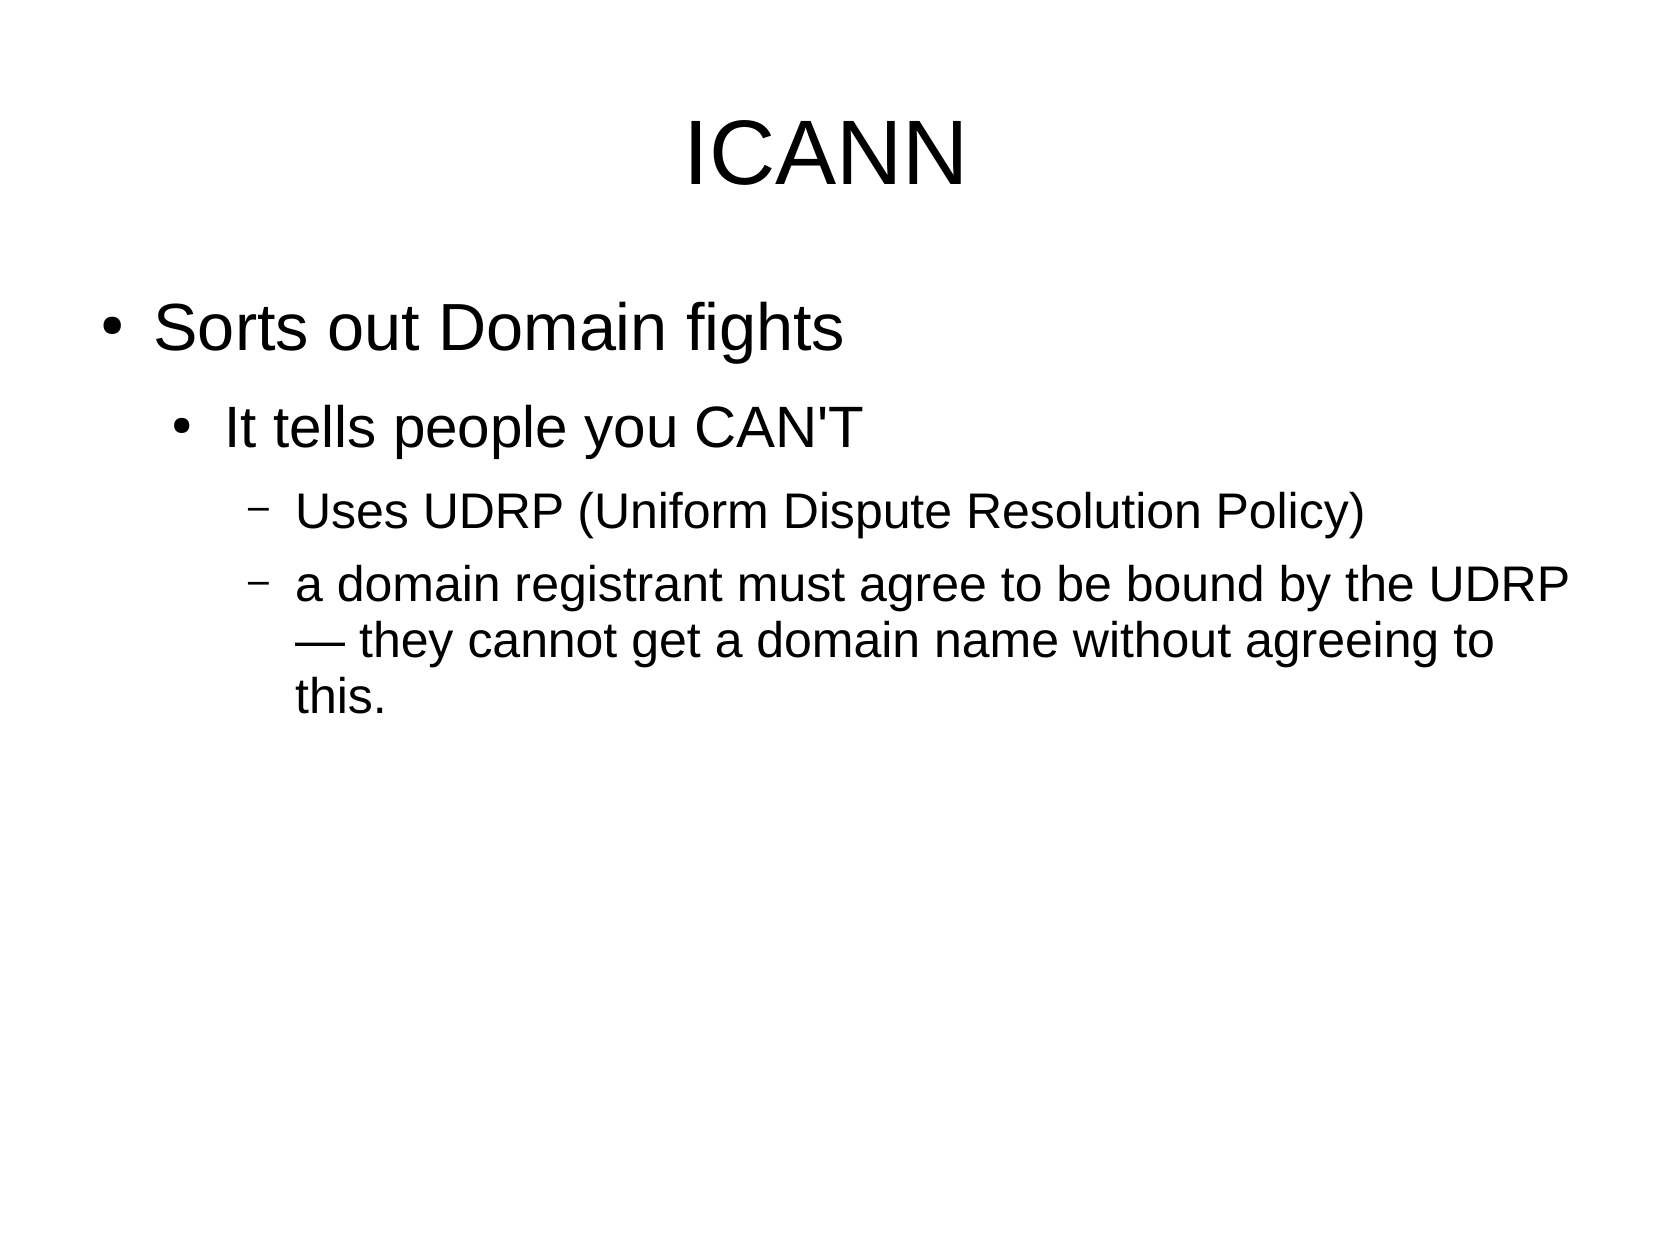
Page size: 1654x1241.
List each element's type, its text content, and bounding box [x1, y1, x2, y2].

title ICANN [82, 56, 1571, 250]
list Sorts out Domain fights It tells people you CAN'T Uses UDRP (Uniform Dispute Resolution Policy) a domain registrant must agree to be bound by the UDRP — they cannot get a domain name without agreeing to this. [82, 290, 1571, 1109]
